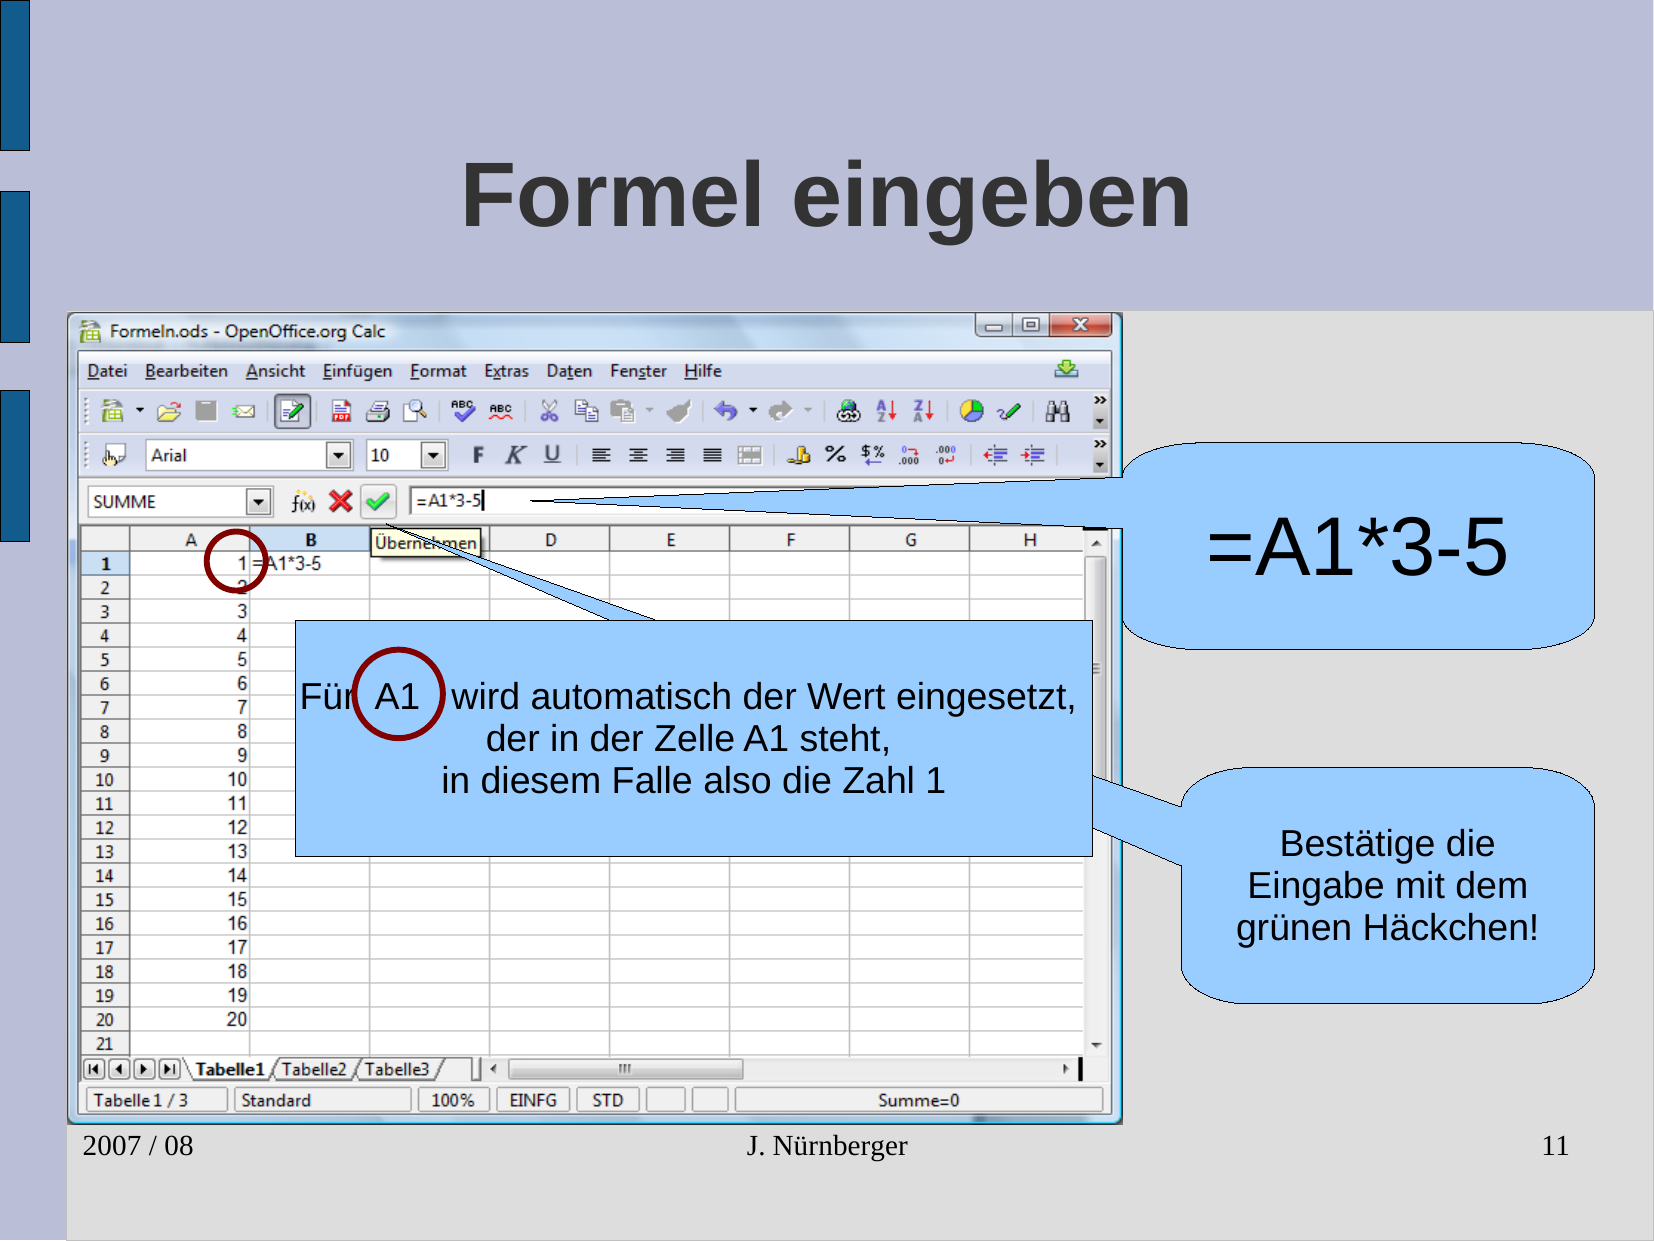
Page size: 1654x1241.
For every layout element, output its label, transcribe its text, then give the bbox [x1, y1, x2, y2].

text_box Bestätige die Eingabe mit dem grünen Häckchen! [386, 523, 656, 620]
text_box Bestätige die Eingabe mit dem grünen Häckchen! [1093, 767, 1595, 1004]
text_box =A1*3-5 [530, 442, 1595, 650]
title Formel eingeben [121, 98, 1534, 291]
picture [67, 312, 1123, 1125]
text_box Für A1 wird automatisch der Wert eingesetzt, der in der Zelle A1 steht, in diesem Falle also die Zahl 1 [295, 620, 1093, 857]
